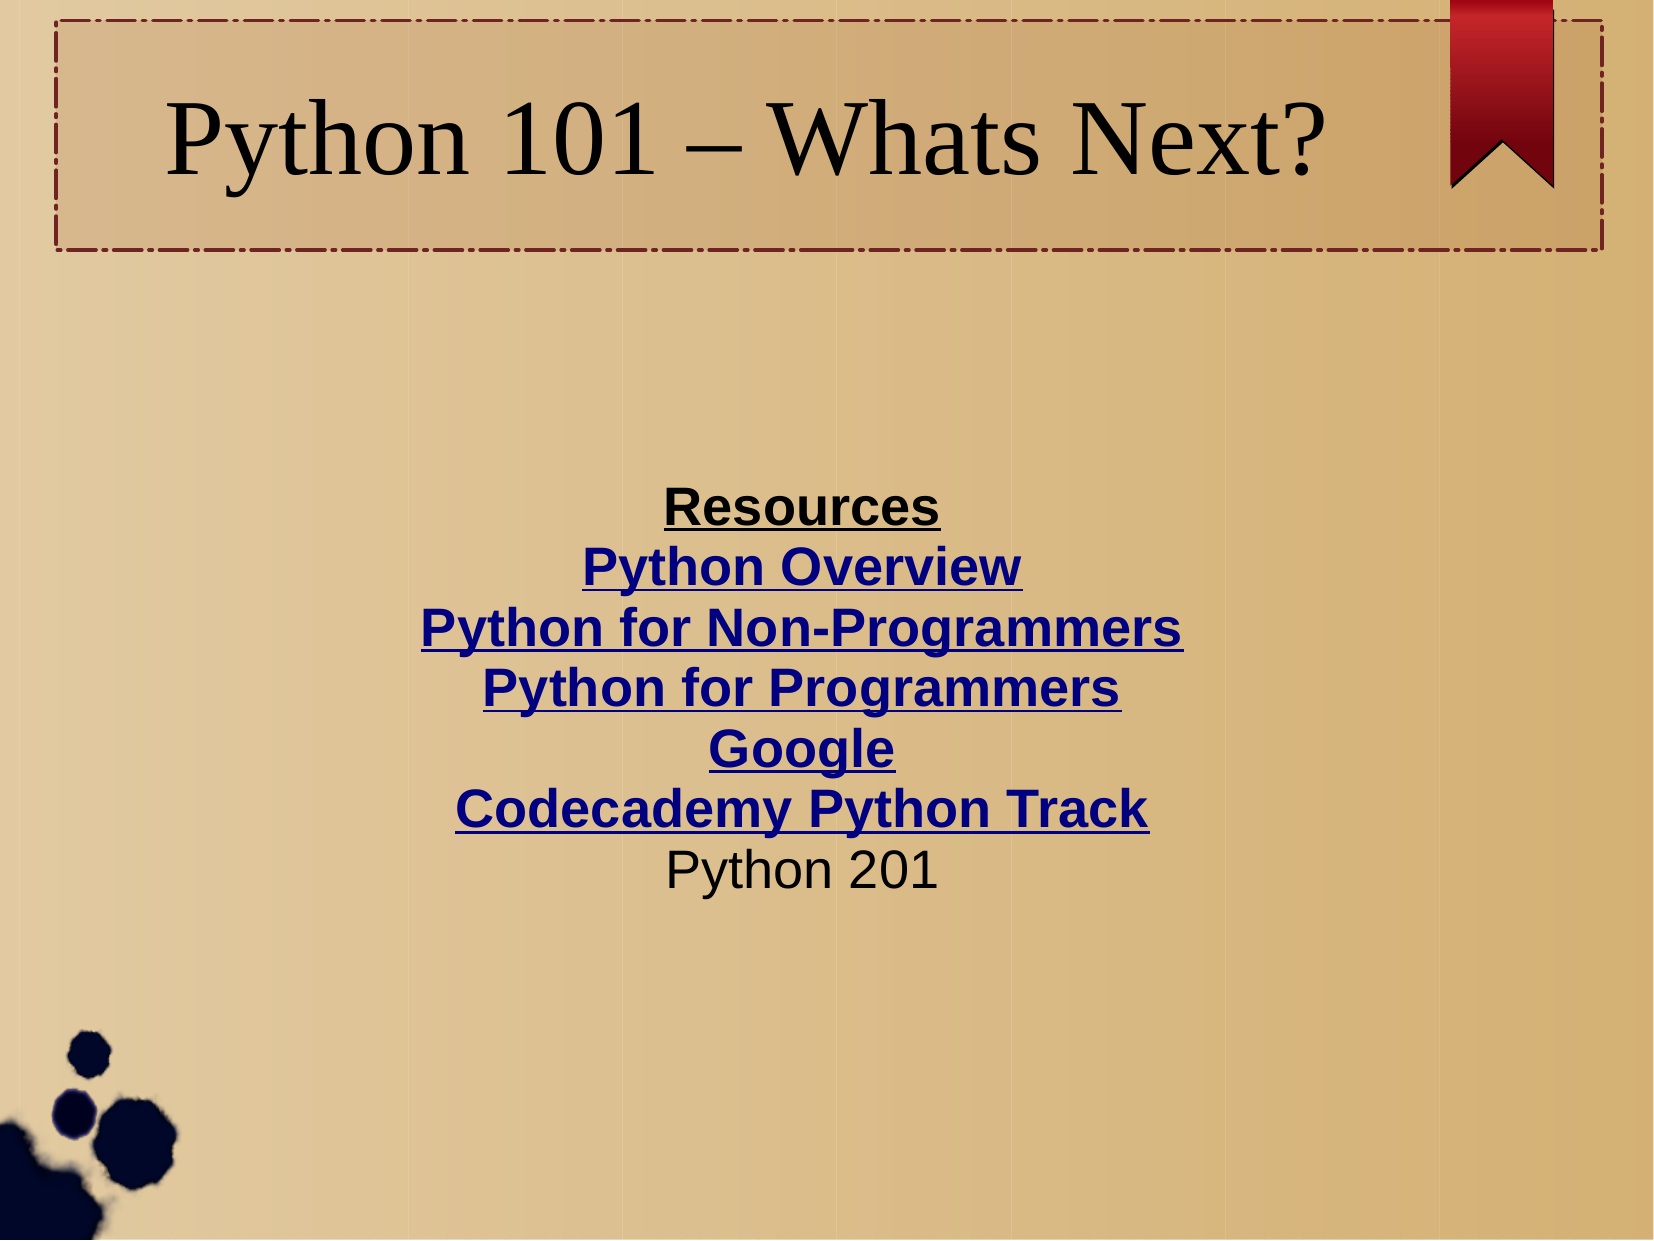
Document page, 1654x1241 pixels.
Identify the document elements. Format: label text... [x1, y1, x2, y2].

subtitle Resources Python Overview Python for Non-Programmers Python for Programmers Google Codecademy Python Track Python 201 [345, 475, 1261, 962]
title Python 101 – Whats Next? [82, 47, 1412, 229]
